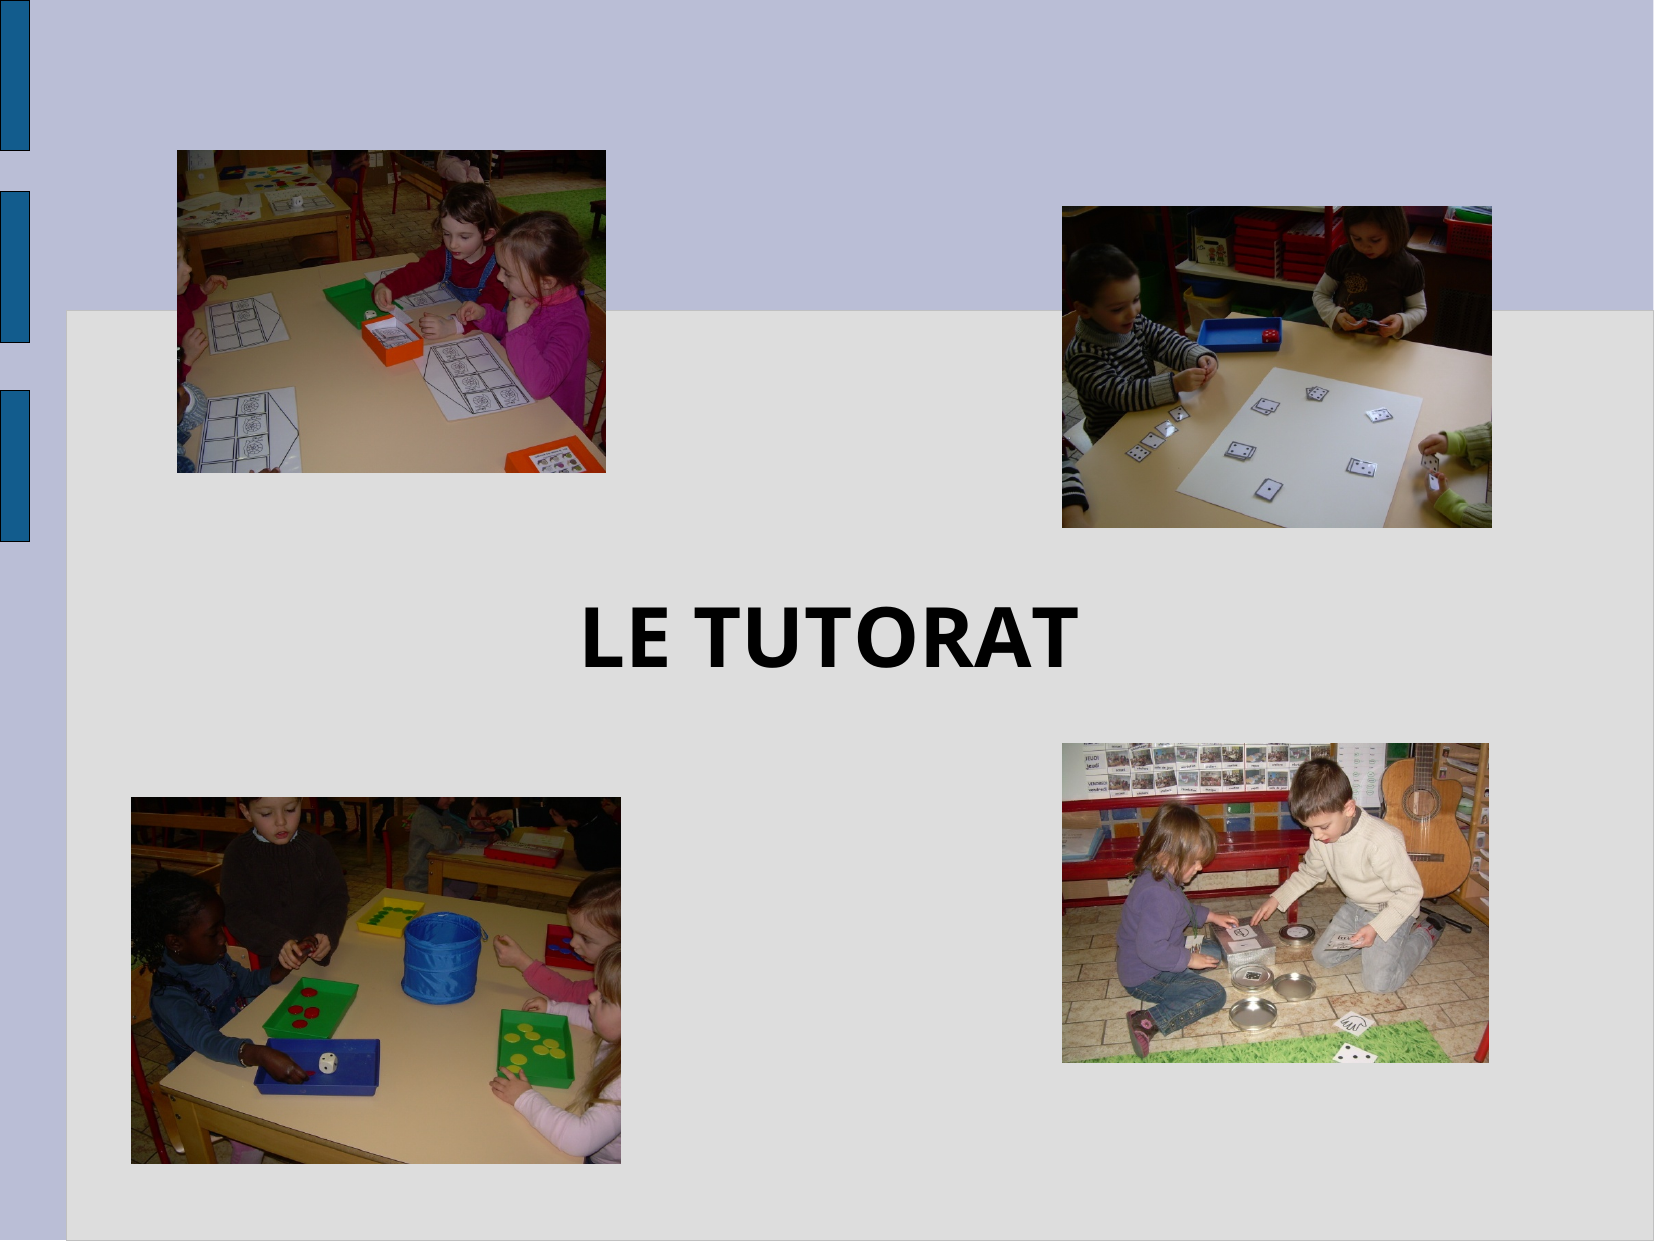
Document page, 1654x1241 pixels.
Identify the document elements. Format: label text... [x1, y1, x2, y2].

subtitle LE TUTORAT [123, 118, 1536, 1153]
picture [1062, 743, 1489, 1063]
chart [326, 529, 1359, 709]
picture [131, 797, 621, 1164]
picture [1062, 206, 1492, 528]
picture [177, 150, 606, 473]
